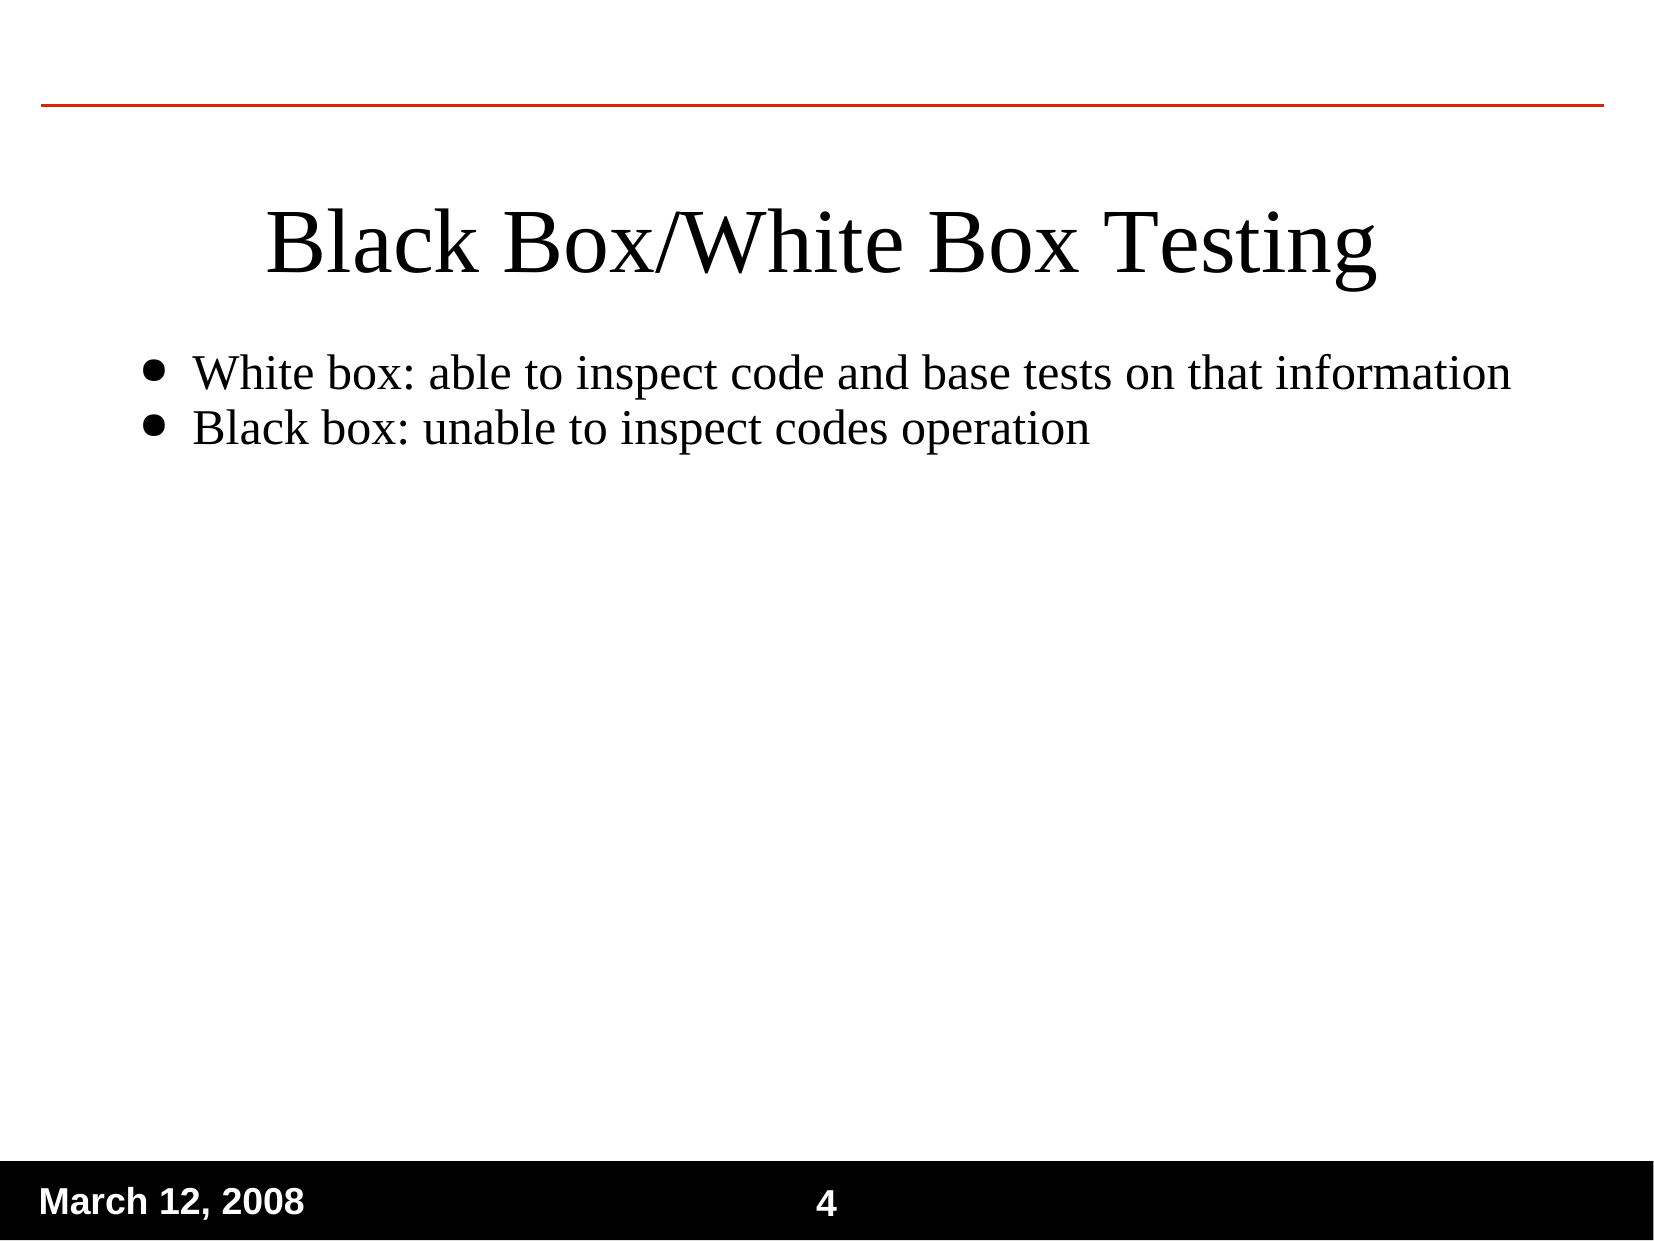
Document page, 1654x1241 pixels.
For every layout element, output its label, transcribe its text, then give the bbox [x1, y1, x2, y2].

title Black Box/White Box Testing [117, 137, 1530, 346]
list White box: able to inspect code and base tests on that information Black box: unable to inspect codes operation [121, 344, 1534, 1127]
